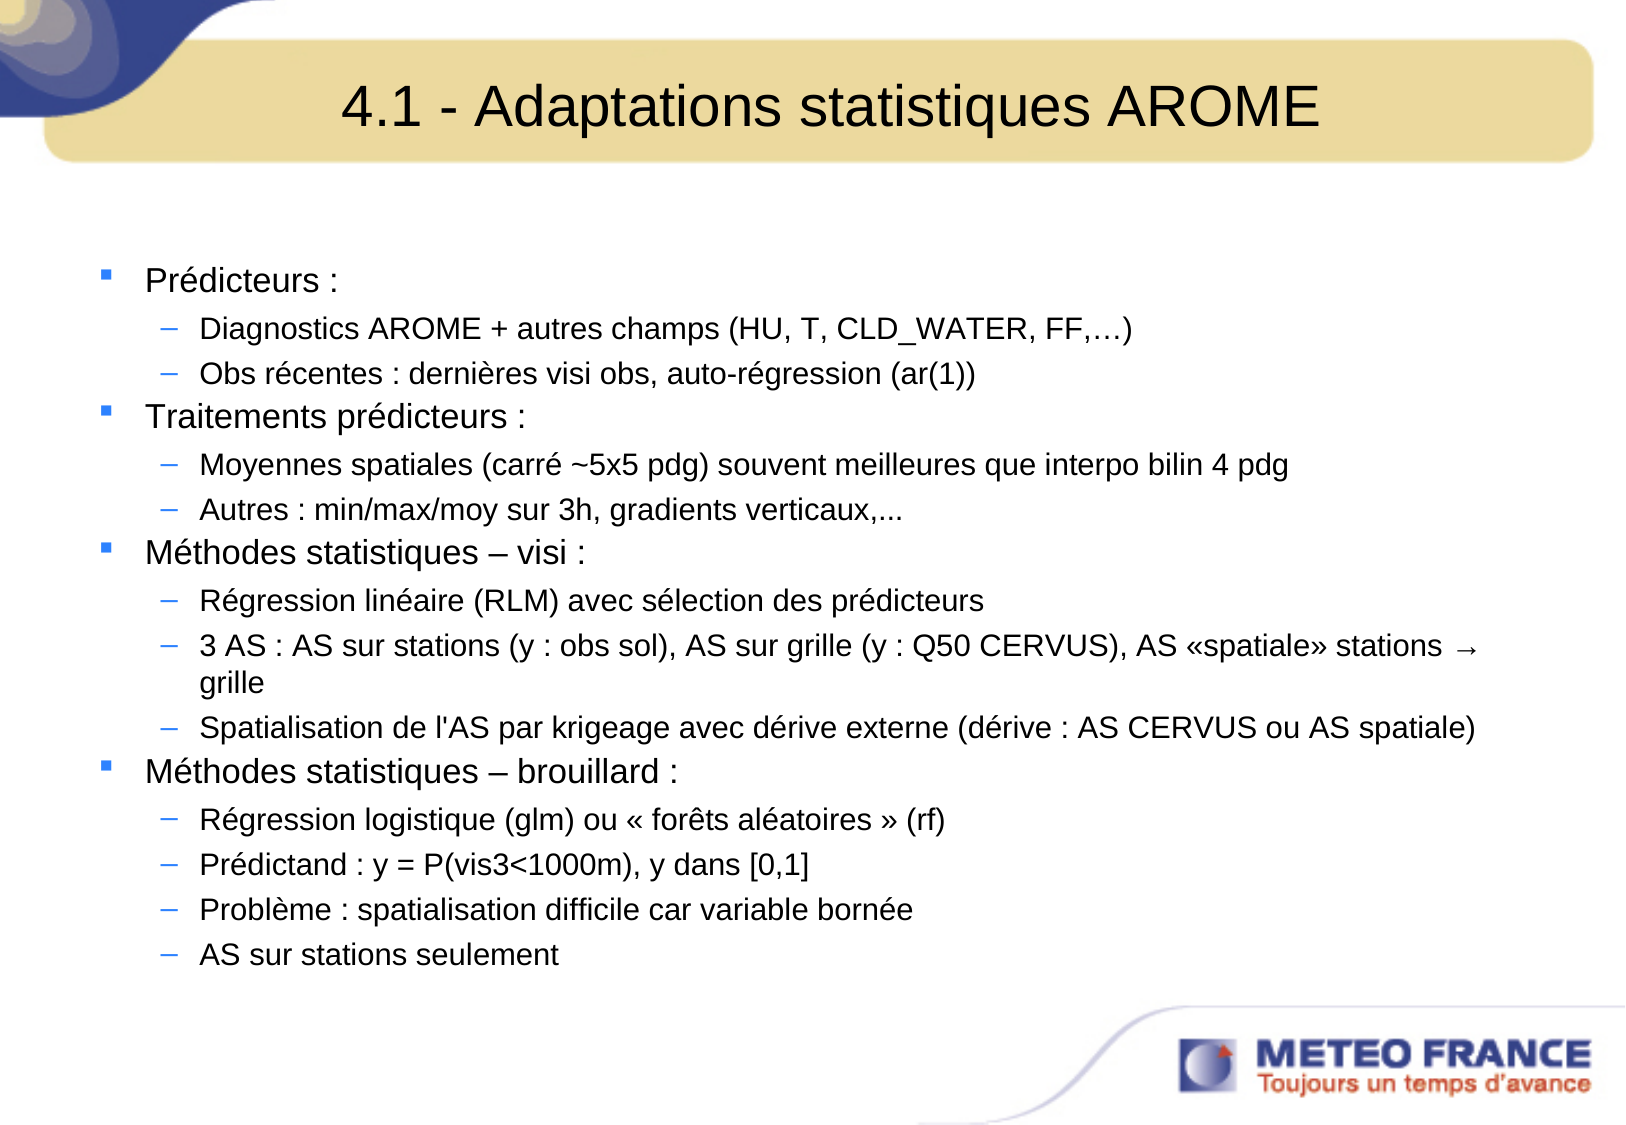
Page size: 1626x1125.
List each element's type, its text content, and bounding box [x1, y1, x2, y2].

picture [0, 0, 1626, 1125]
title 4.1 - Adaptations statistiques AROME [185, 45, 1479, 161]
list Prédicteurs : Diagnostics AROME + autres champs (HU, T, CLD_WATER, FF,…) Obs récentes : dernières visi obs, auto-régression (ar(1)) Traitements prédicteurs : Moyennes spatiales (carré ~5x5 pdg) souvent meilleures que interpo bilin 4 pdg Autres : min/max/moy sur 3h, gradients verticaux,... Méthodes statistiques – visi : Régression linéaire (RLM) avec sélection des prédicteurs 3 AS : AS sur stations (y : obs sol), AS sur grille (y : Q50 CERVUS), AS «spatiale» stations → grille Spatialisation de l'AS par krigeage avec dérive externe (dérive : AS CERVUS ou AS spatiale) Méthodes statistiques – brouillard : Régression logistique (glm) ou « forêts aléatoires » (rf) Prédictand : y = P(vis3<1000m), y dans [0,1] Problème : spatialisation difficile car variable bornée AS sur stations seulement [83, 255, 1542, 988]
